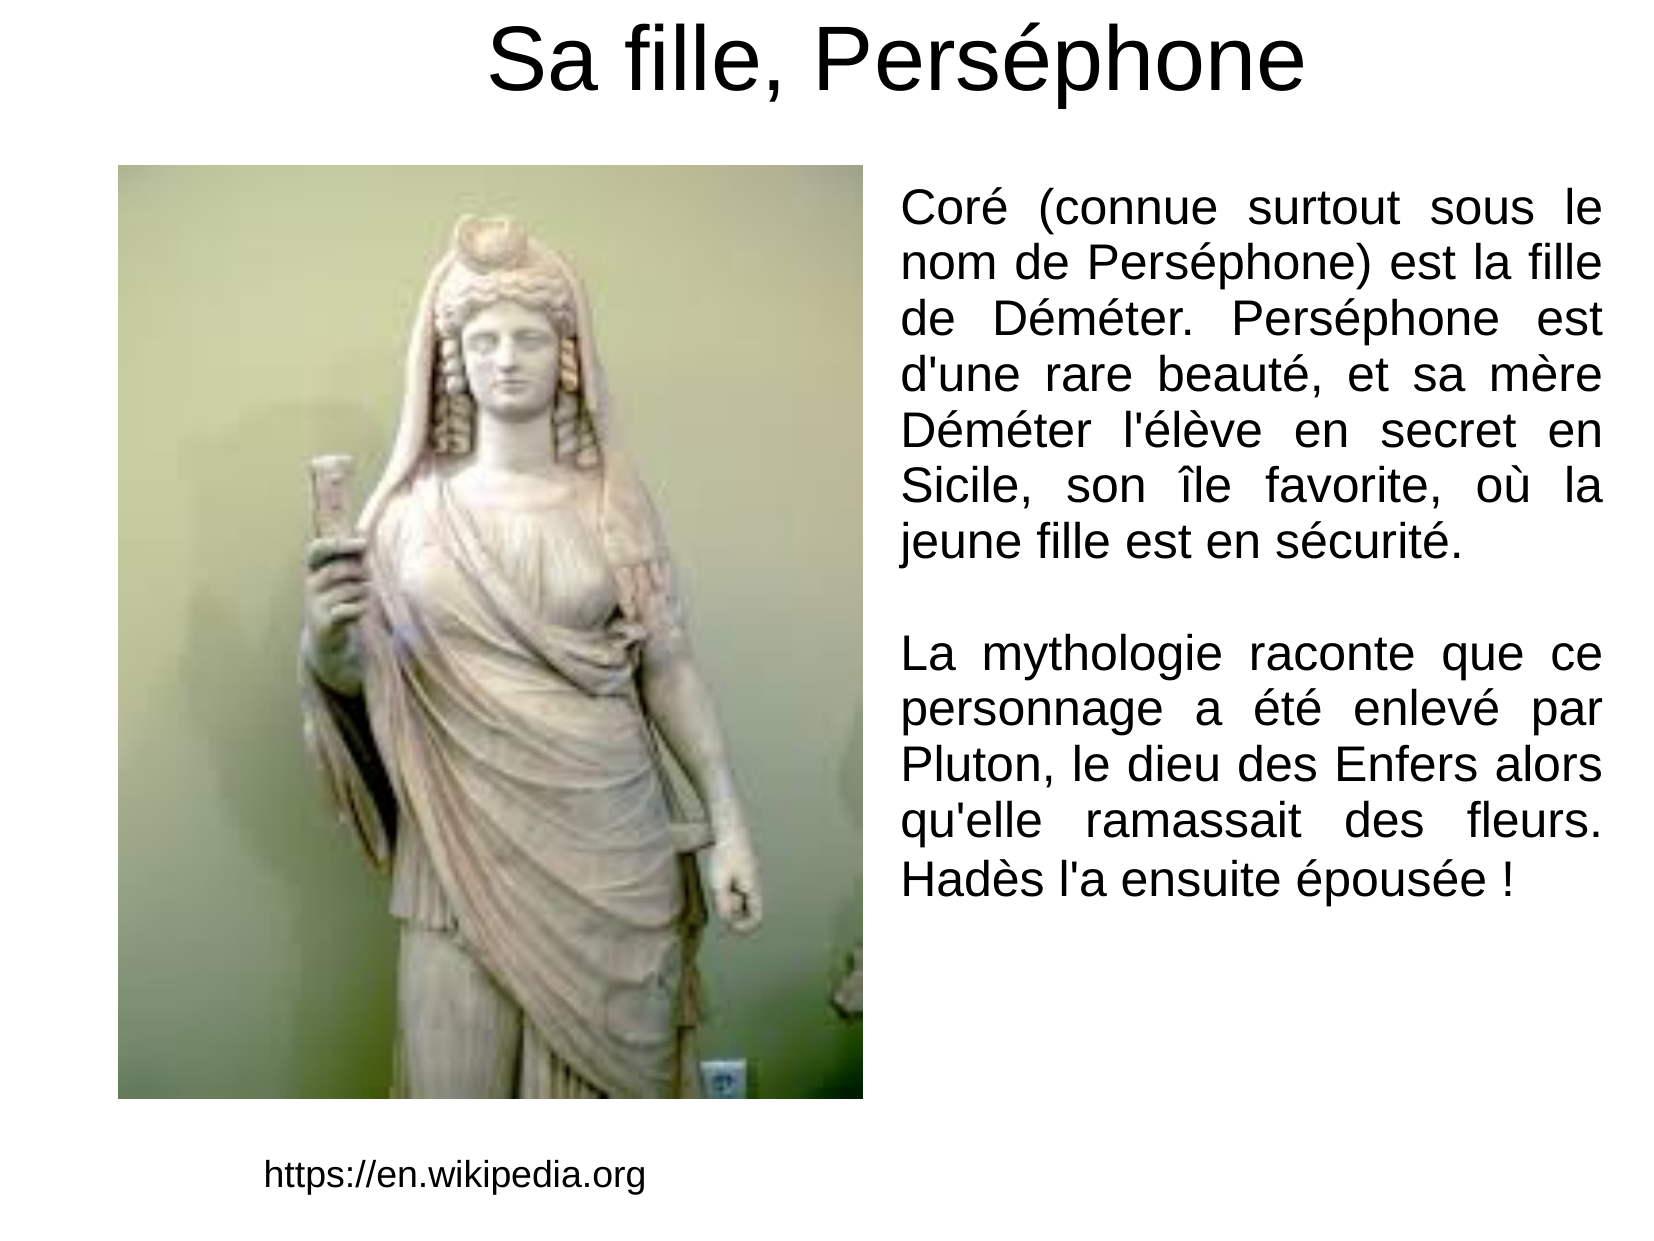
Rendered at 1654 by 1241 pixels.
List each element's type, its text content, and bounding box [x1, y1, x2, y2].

text_box Sa fille, Perséphone [70, 0, 1654, 118]
text_box Coré (connue surtout sous le nom de Perséphone) est la fille de Déméter. Perséphone est d'une rare beauté, et sa mère Déméter l'élève en secret en Sicile, son île favorite, où la jeune fille est en sécurité. La mythologie raconte que ce personnage a été enlevé par Pluton, le dieu des Enfers alors qu'elle ramassait des fleurs. Hadès l'a ensuite épousée ! [885, 171, 1619, 1241]
picture [118, 165, 863, 1099]
text_box https://en.wikipedia.org [249, 1145, 662, 1203]
